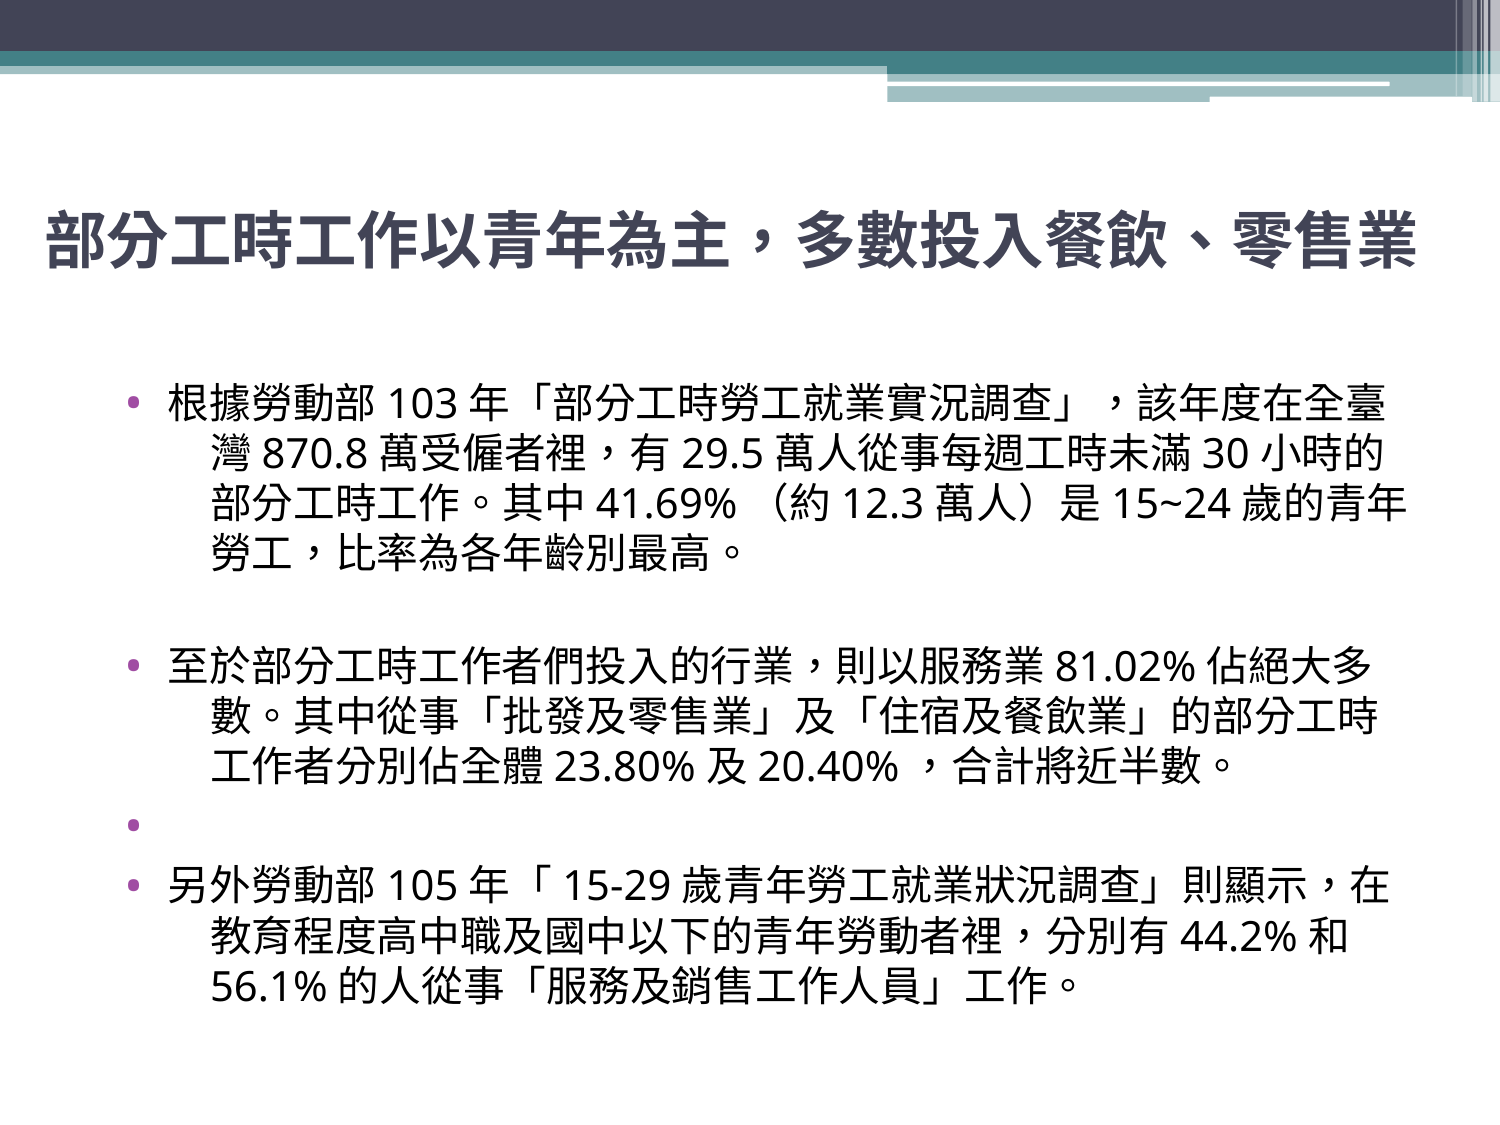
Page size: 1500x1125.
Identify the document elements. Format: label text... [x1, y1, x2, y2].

list 根據勞動部103年「部分工時勞工就業實況調查」，該年度在全臺灣870.8萬受僱者裡，有29.5萬人從事每週工時未滿30小時的部分工時工作。其中41.69%（約12.3萬人）是15~24歲的青年勞工，比率為各年齡別最高。 至於部分工時工作者們投入的行業，則以服務業81.02%佔絕大多數。其中從事「批發及零售業」及「住宿及餐飲業」的部分工時工作者分別佔全體23.80%及20.40%，合計將近半數。 另外勞動部105年「15-29歲青年勞工就業狀況調查」則顯示，在教育程度高中職及國中以下的青年勞動者裡，分別有44.2%和56.1%的人從事「服務及銷售工作人員」工作。 [75, 368, 1426, 1079]
title 部分工時工作以青年為主，多數投入餐飲、零售業 [29, 151, 1459, 327]
